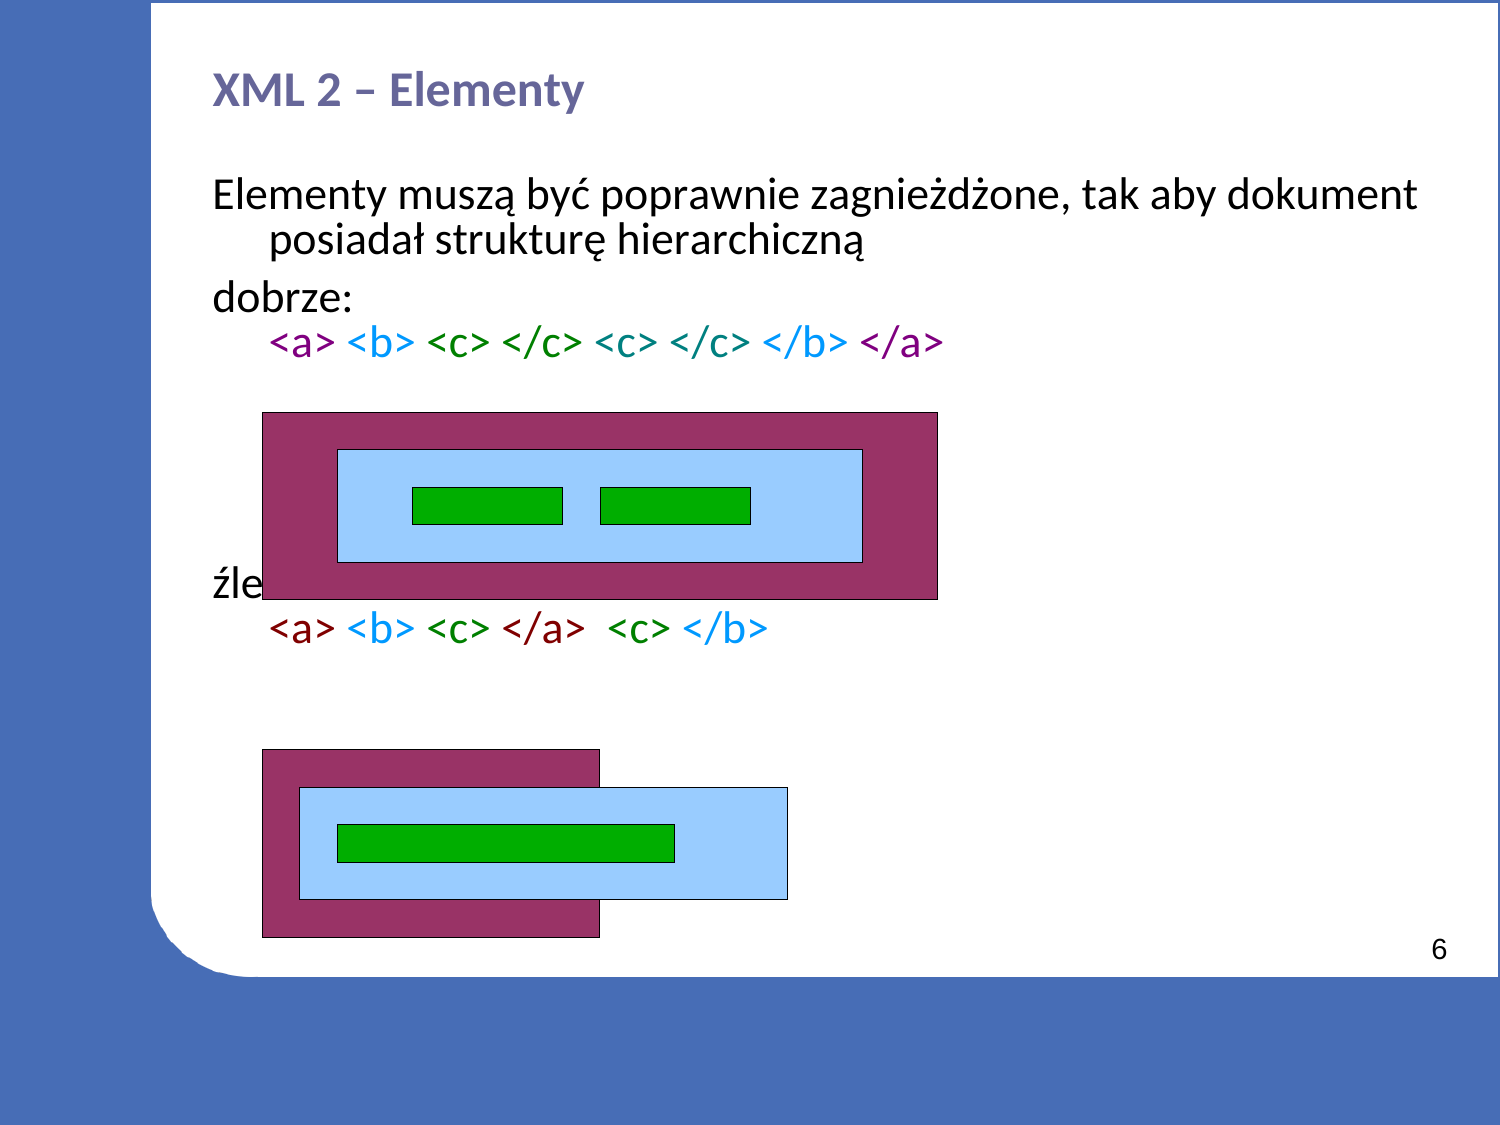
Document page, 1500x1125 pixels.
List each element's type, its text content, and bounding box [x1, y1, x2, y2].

title XML 2 – Elementy [212, 24, 1447, 164]
text_box [262, 412, 938, 600]
picture [0, 0, 1500, 1125]
list Elementy muszą być poprawnie zagnieżdżone, tak aby dokument posiadał strukturę hierarchiczną dobrze: <a> <b> <c> </c> <c> </c> </b> </a> źle: <a> <b> <c> </a> <c> </b> [212, 174, 1448, 911]
text_box [262, 749, 788, 938]
